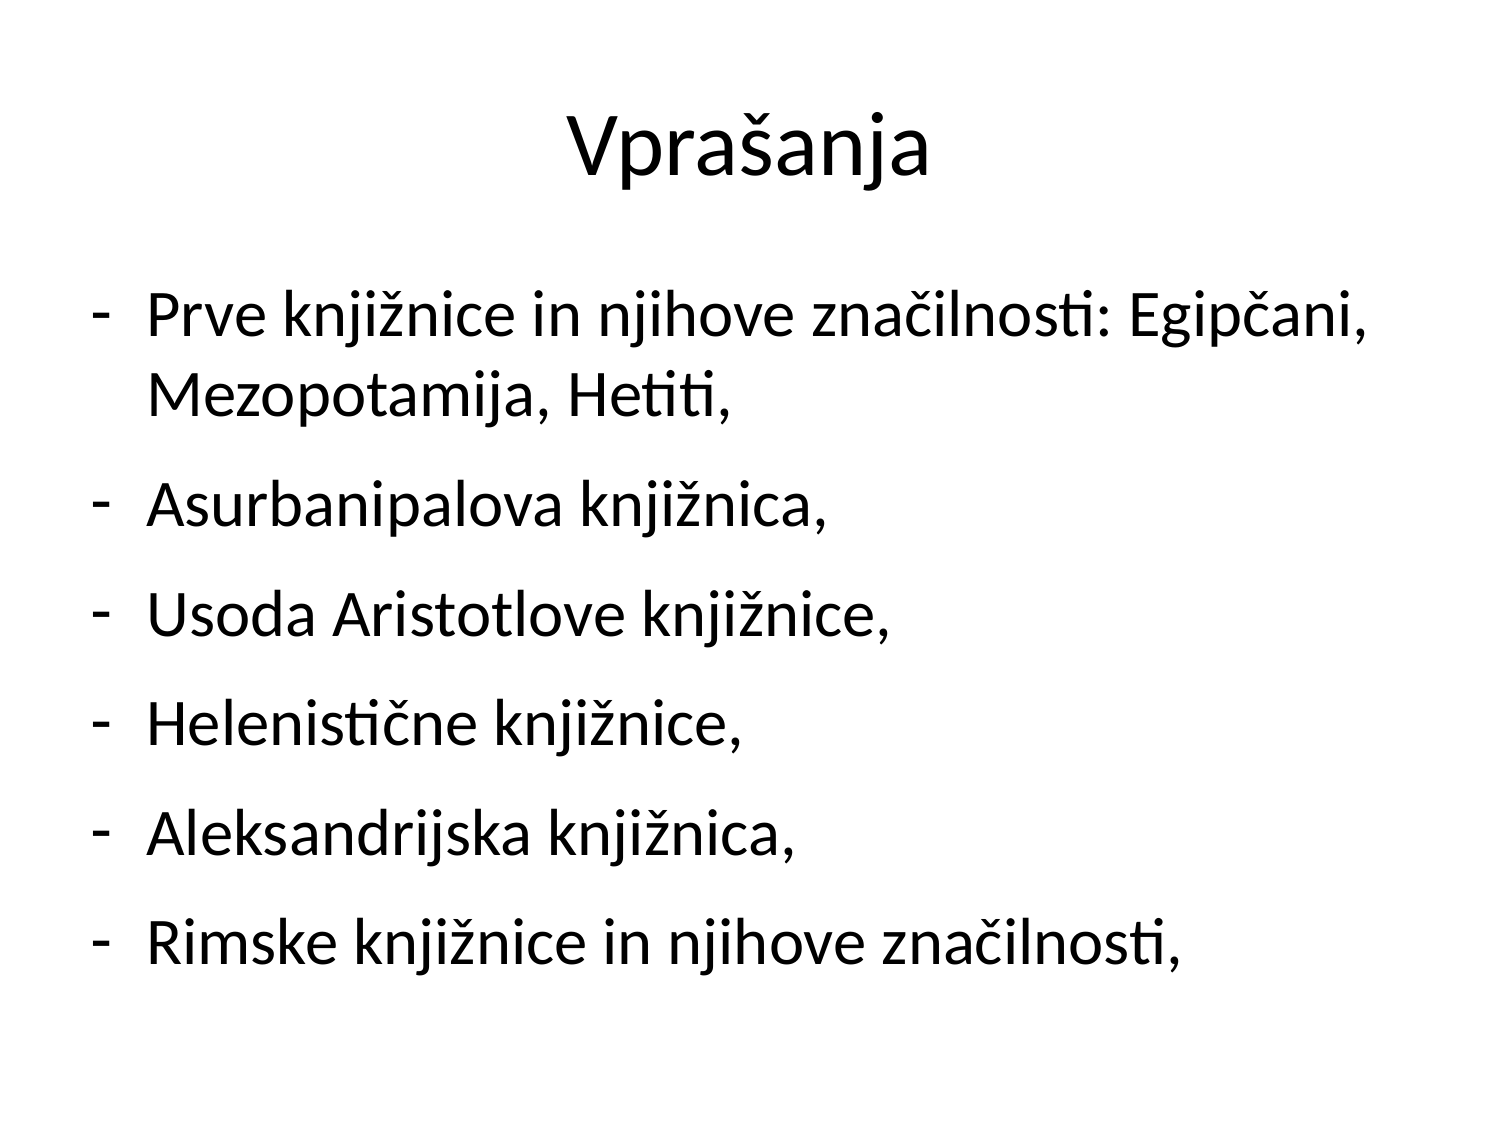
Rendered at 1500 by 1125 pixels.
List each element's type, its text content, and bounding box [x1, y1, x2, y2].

title Vprašanja [75, 45, 1425, 233]
list Prve knjižnice in njihove značilnosti: Egipčani, Mezopotamija, Hetiti, Asurbanipalova knjižnica, Usoda Aristotlove knjižnice, Helenistične knjižnice, Aleksandrijska knjižnica, Rimske knjižnice in njihove značilnosti, [75, 262, 1425, 1005]
